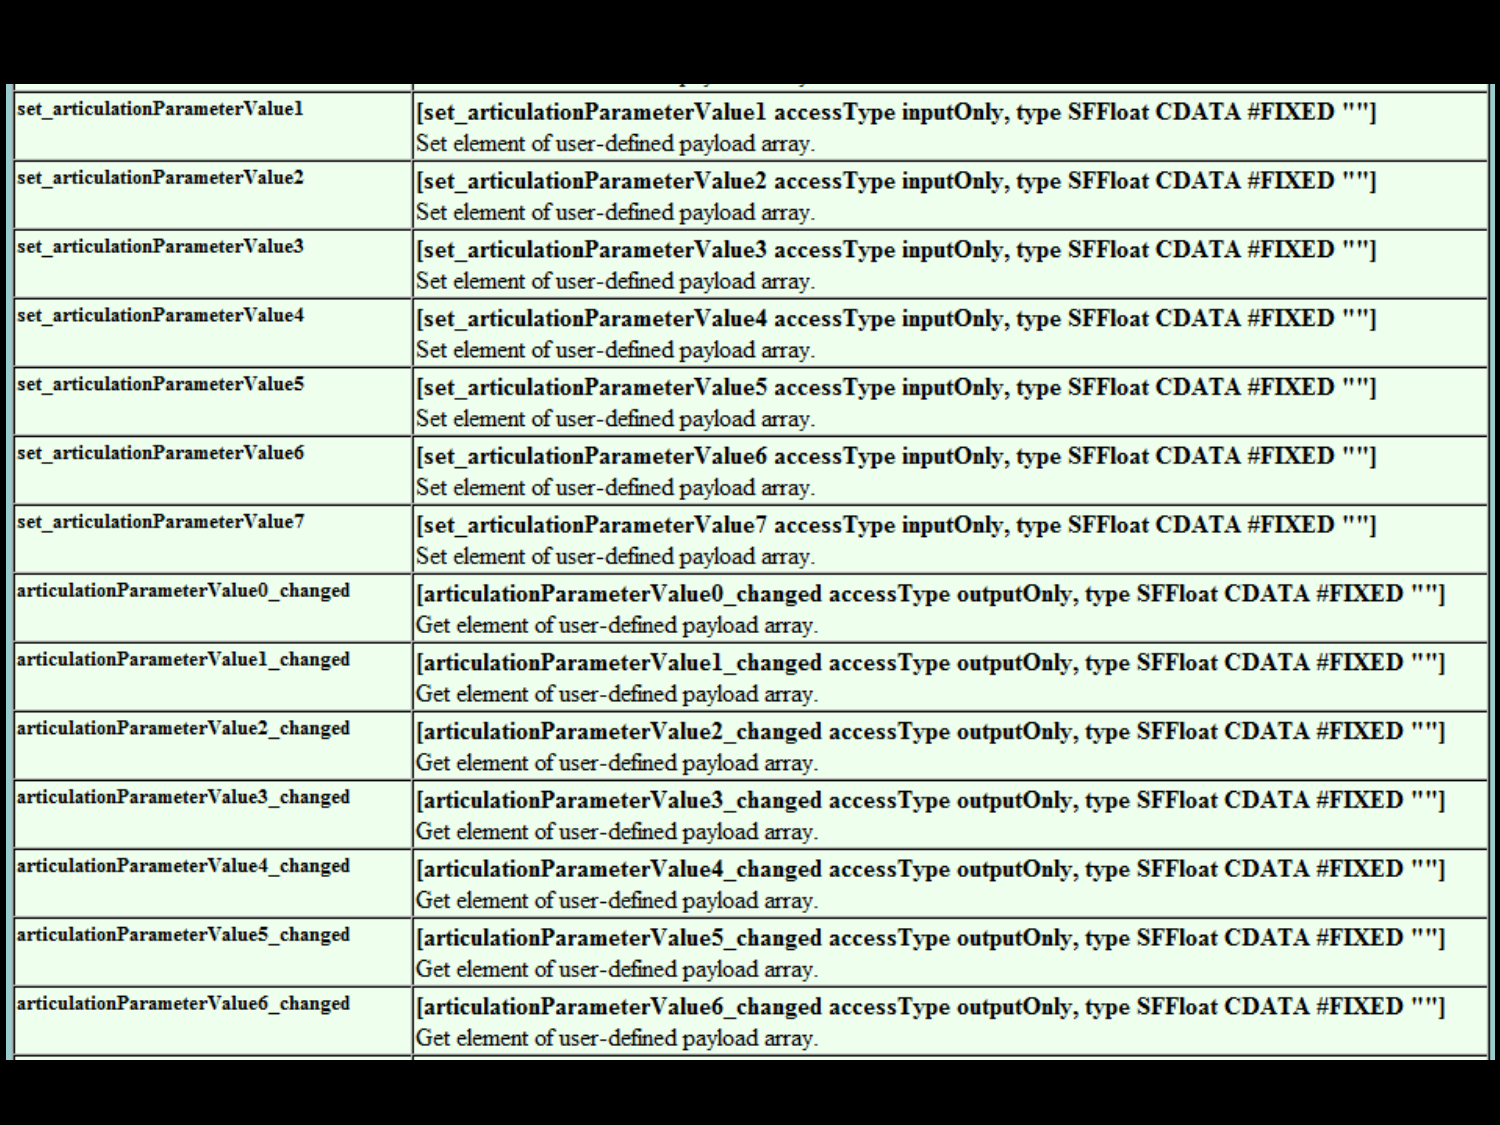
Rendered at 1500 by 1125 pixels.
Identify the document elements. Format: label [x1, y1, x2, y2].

text_box [0, 0, 1500, 1125]
picture [6, 84, 1495, 1060]
